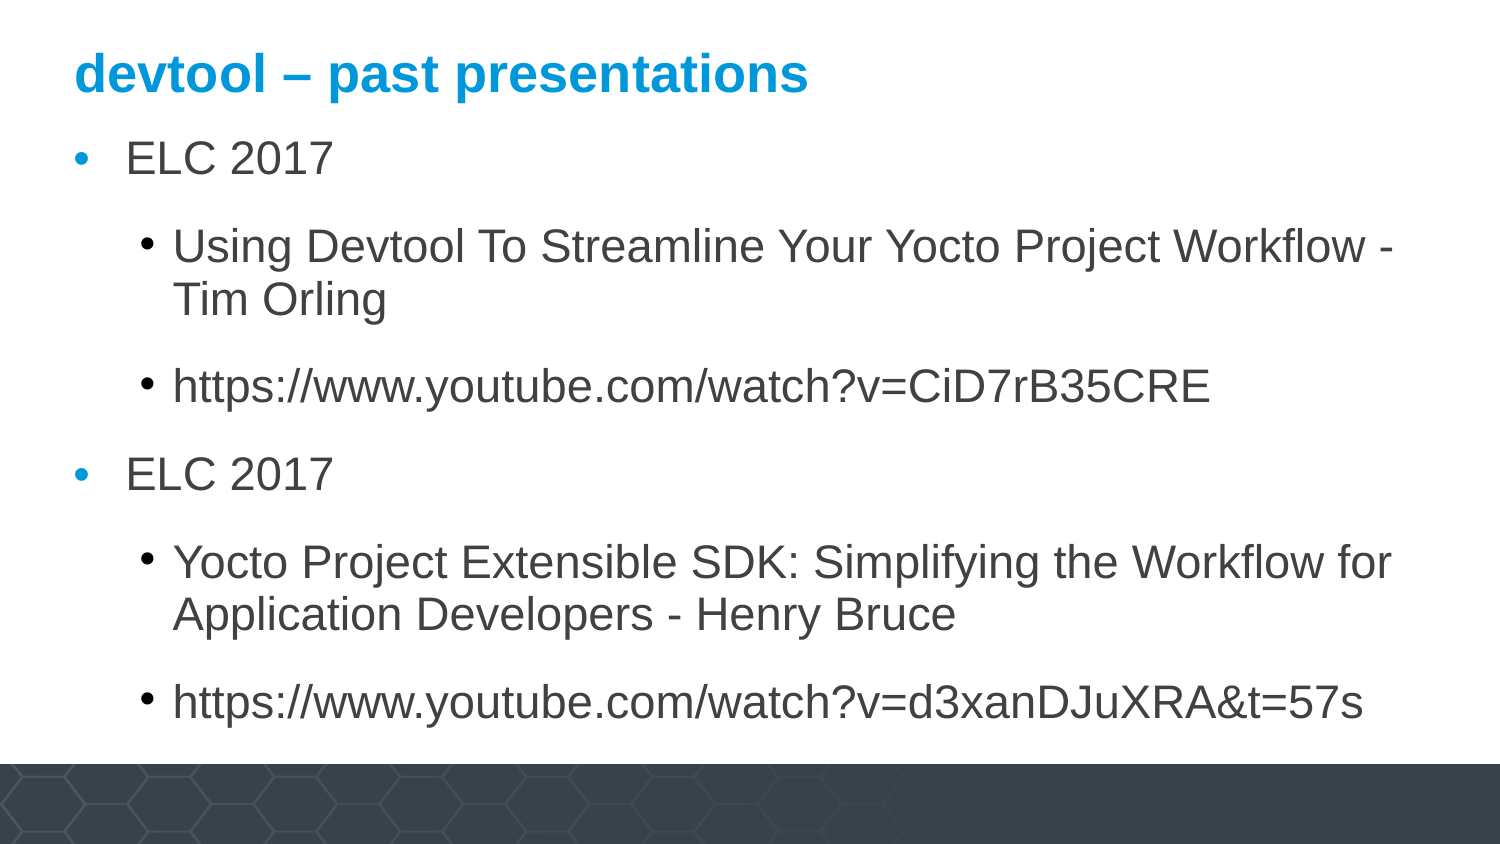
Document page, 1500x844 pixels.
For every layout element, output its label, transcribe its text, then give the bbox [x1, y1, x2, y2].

picture [0, 0, 1500, 844]
text_box devtool – past presentations [74, 50, 1424, 159]
text_box ELC 2017 Using Devtool To Streamline Your Yocto Project Workflow - Tim Orling https://www.youtube.com/watch?v=CiD7rB35CRE ELC 2017 Yocto Project Extensible SDK: Simplifying the Workflow for Application Developers - Henry Bruce https://www.youtube.com/watch?v=d3xanDJuXRA&t=57s [72, 132, 1422, 738]
